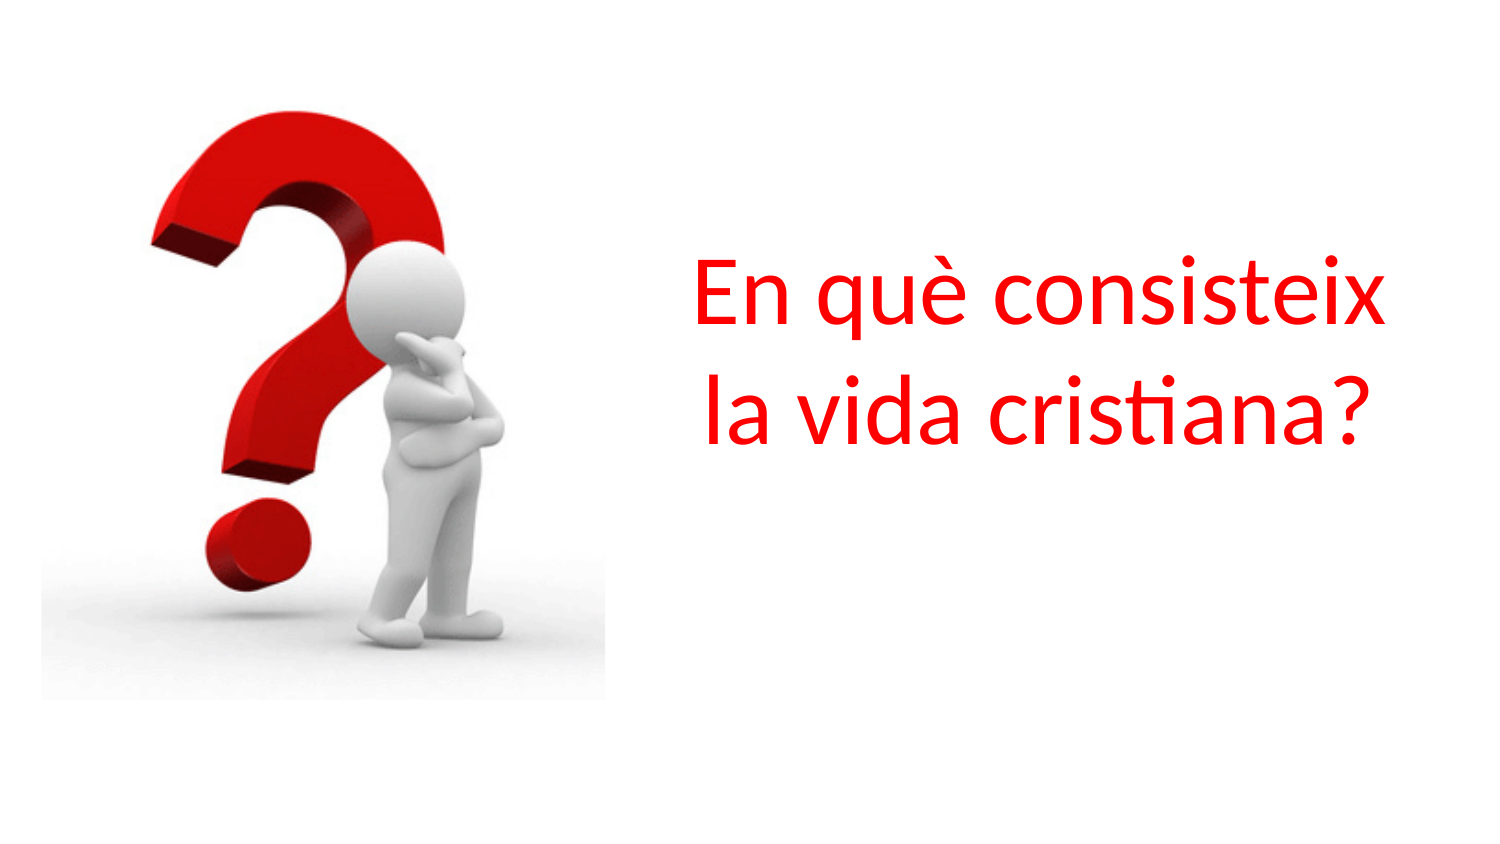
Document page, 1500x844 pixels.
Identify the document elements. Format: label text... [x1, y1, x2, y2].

title En què consisteix la vida cristiana? [667, 185, 1412, 505]
picture [41, 79, 606, 700]
